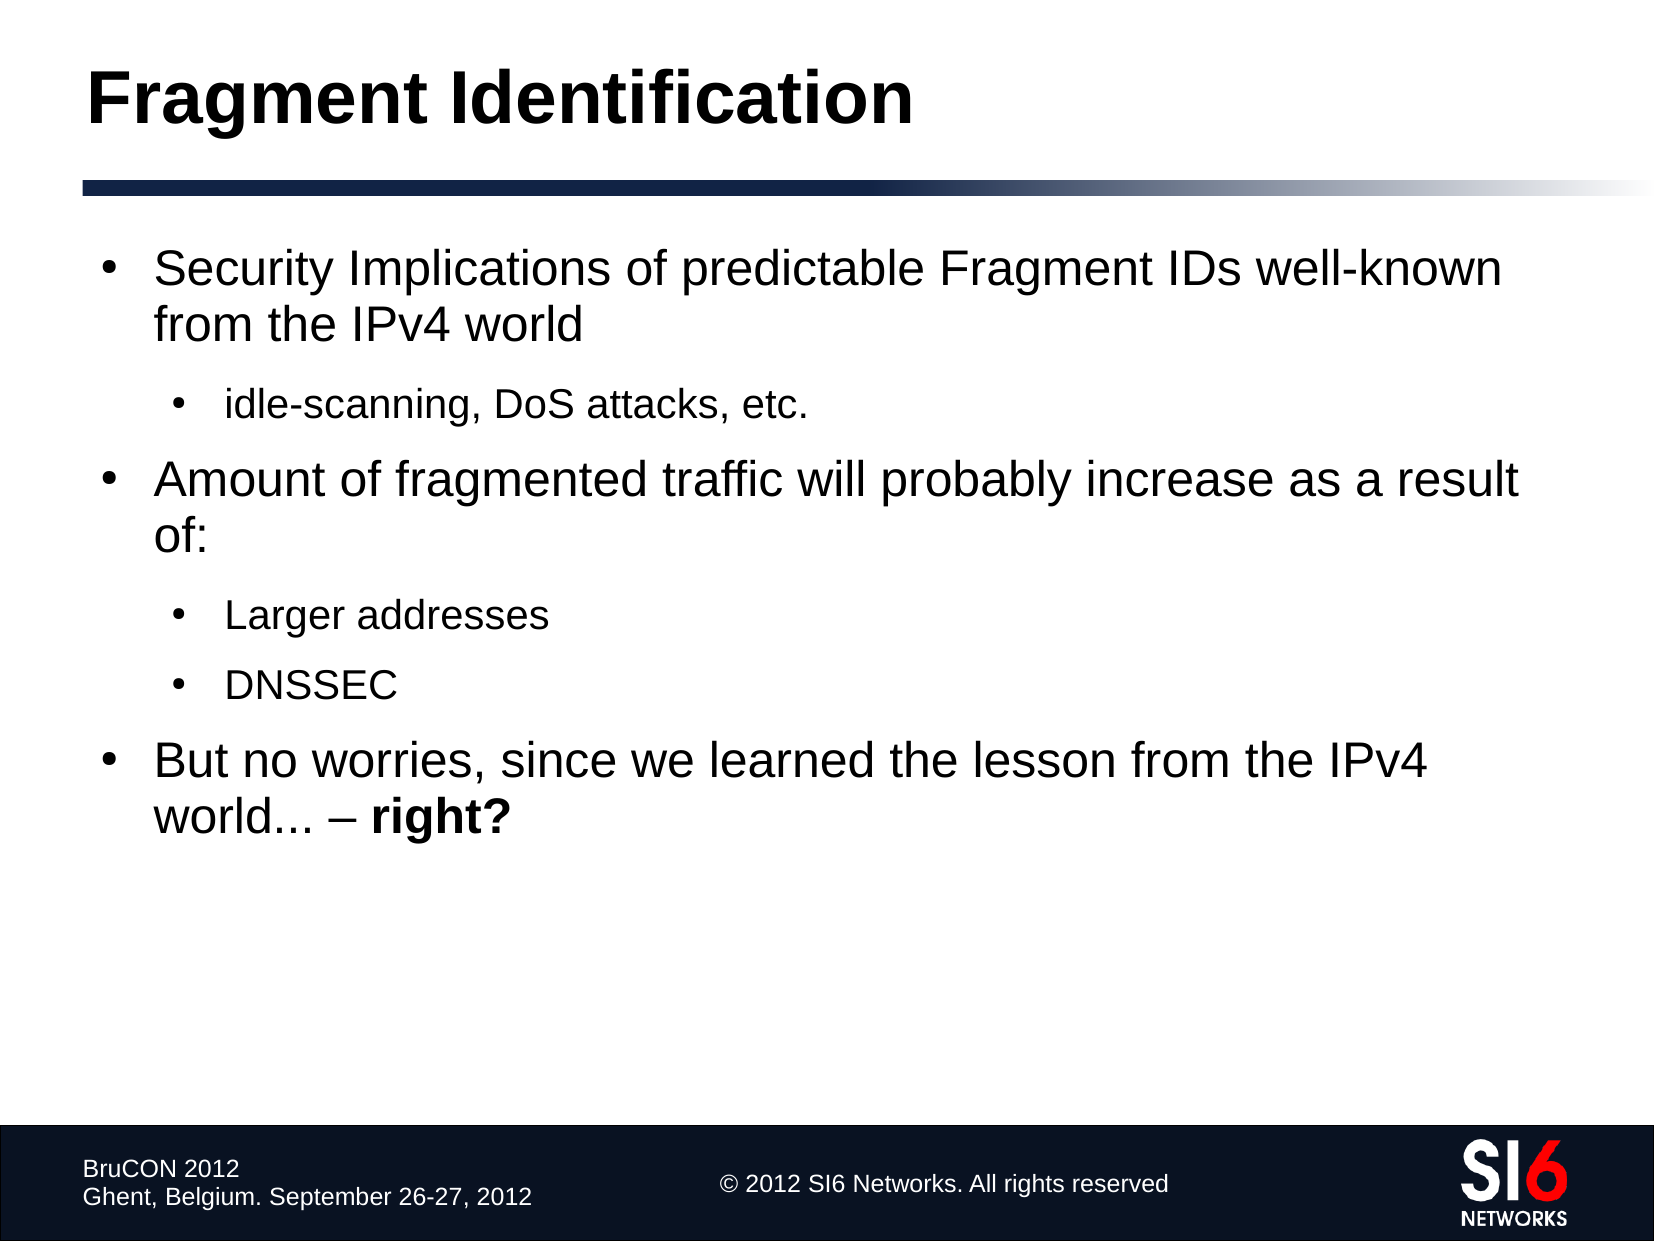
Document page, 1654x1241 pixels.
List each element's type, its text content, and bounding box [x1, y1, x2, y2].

title Fragment Identification [86, 30, 1576, 166]
list Security Implications of predictable Fragment IDs well-known from the IPv4 world idle-scanning, DoS attacks, etc. Amount of fragmented traffic will probably increase as a result of: Larger addresses DNSSEC But no worries, since we learned the lesson from the IPv4 world... – right? [82, 240, 1571, 1059]
picture [1461, 1139, 1567, 1226]
